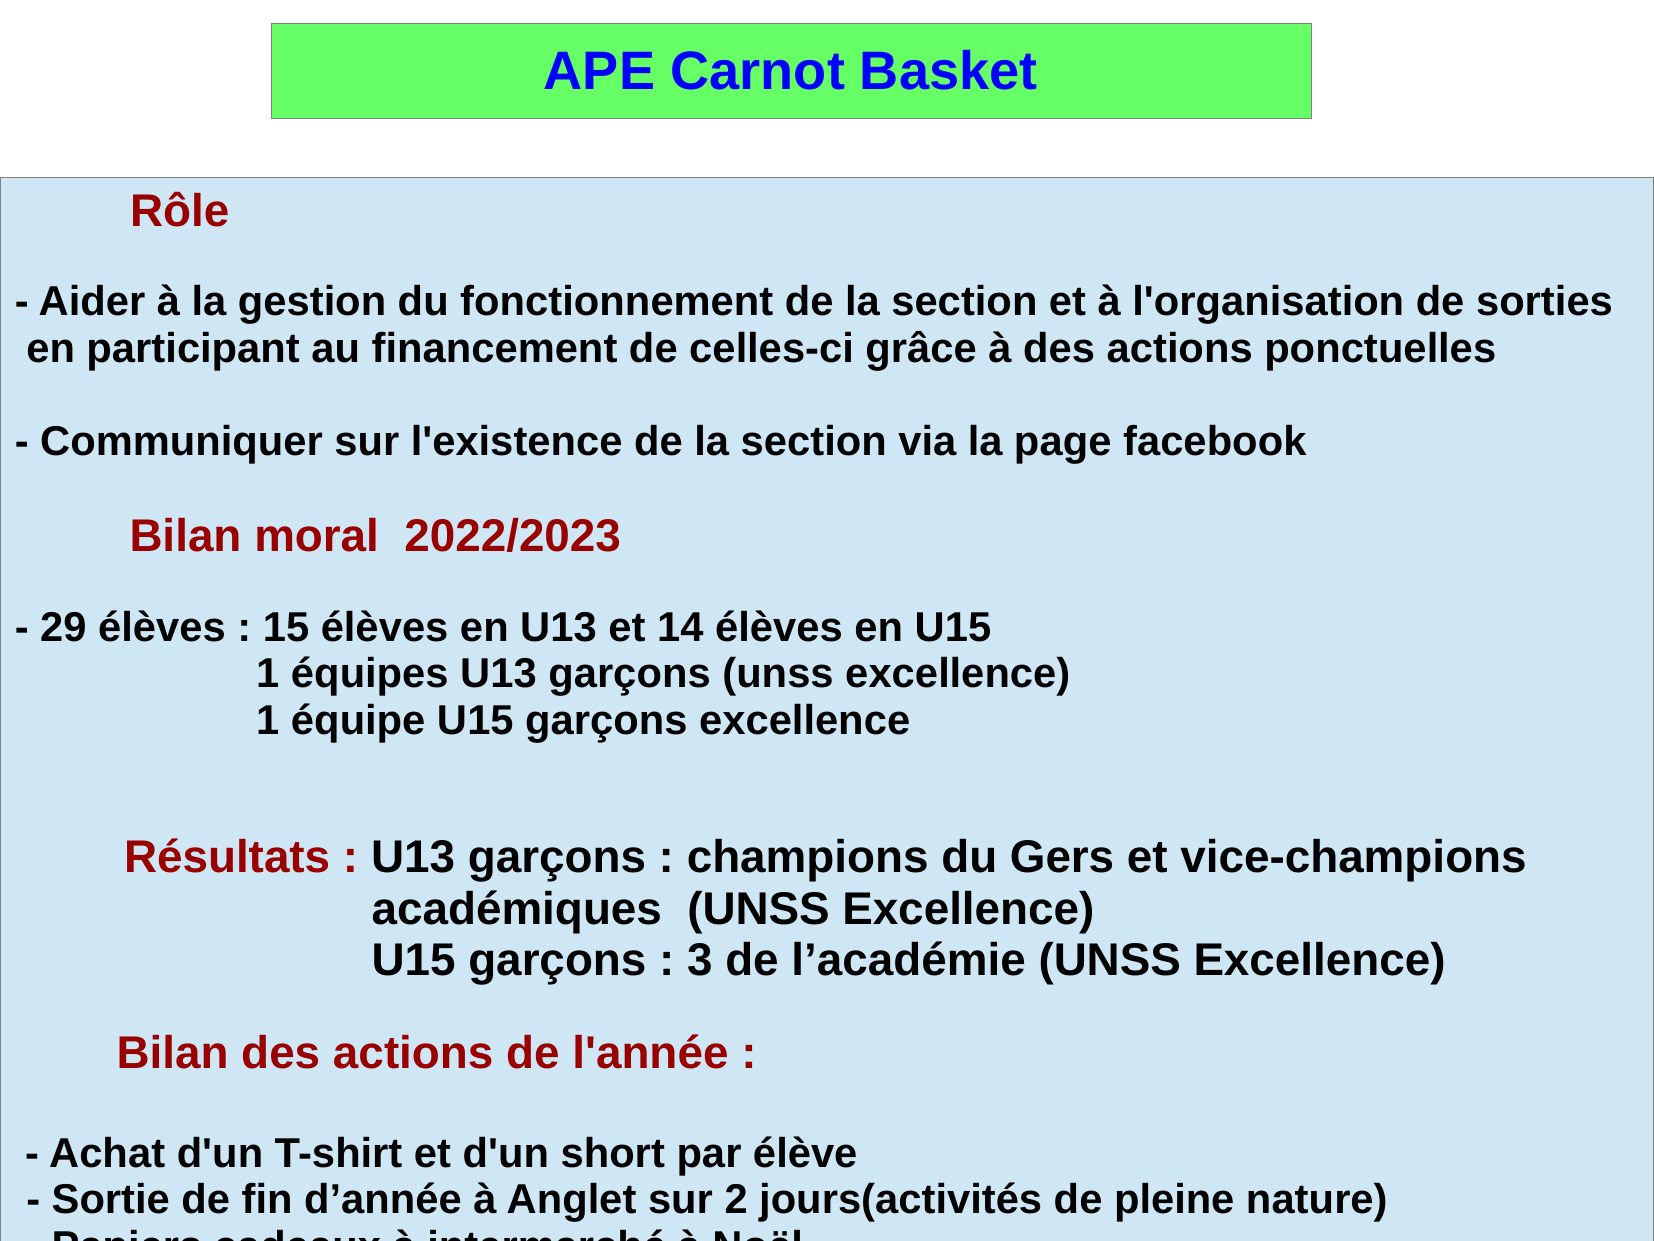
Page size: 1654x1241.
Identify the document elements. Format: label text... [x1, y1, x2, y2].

text_box Rôle - Aider à la gestion du fonctionnement de la section et à l'organisation de sorties en participant au financement de celles-ci grâce à des actions ponctuelles - Communiquer sur l'existence de la section via la page facebook Bilan moral 2022/2023 - 29 élèves : 15 élèves en U13 et 14 élèves en U15 1 équipes U13 garçons (unss excellence) 1 équipe U15 garçons excellence Résultats : U13 garçons : champions du Gers et vice-champions académiques (UNSS Excellence) U15 garçons : 3 de l’académie (UNSS Excellence) Bilan des actions de l'année : - Achat d'un T-shirt et d'un short par élève - Sortie de fin d’année à Anglet sur 2 jours(activités de pleine nature) - Papiers cadeaux à intermarché à Noël [0, 177, 1654, 1241]
text_box APE Carnot Basket [271, 23, 1312, 119]
